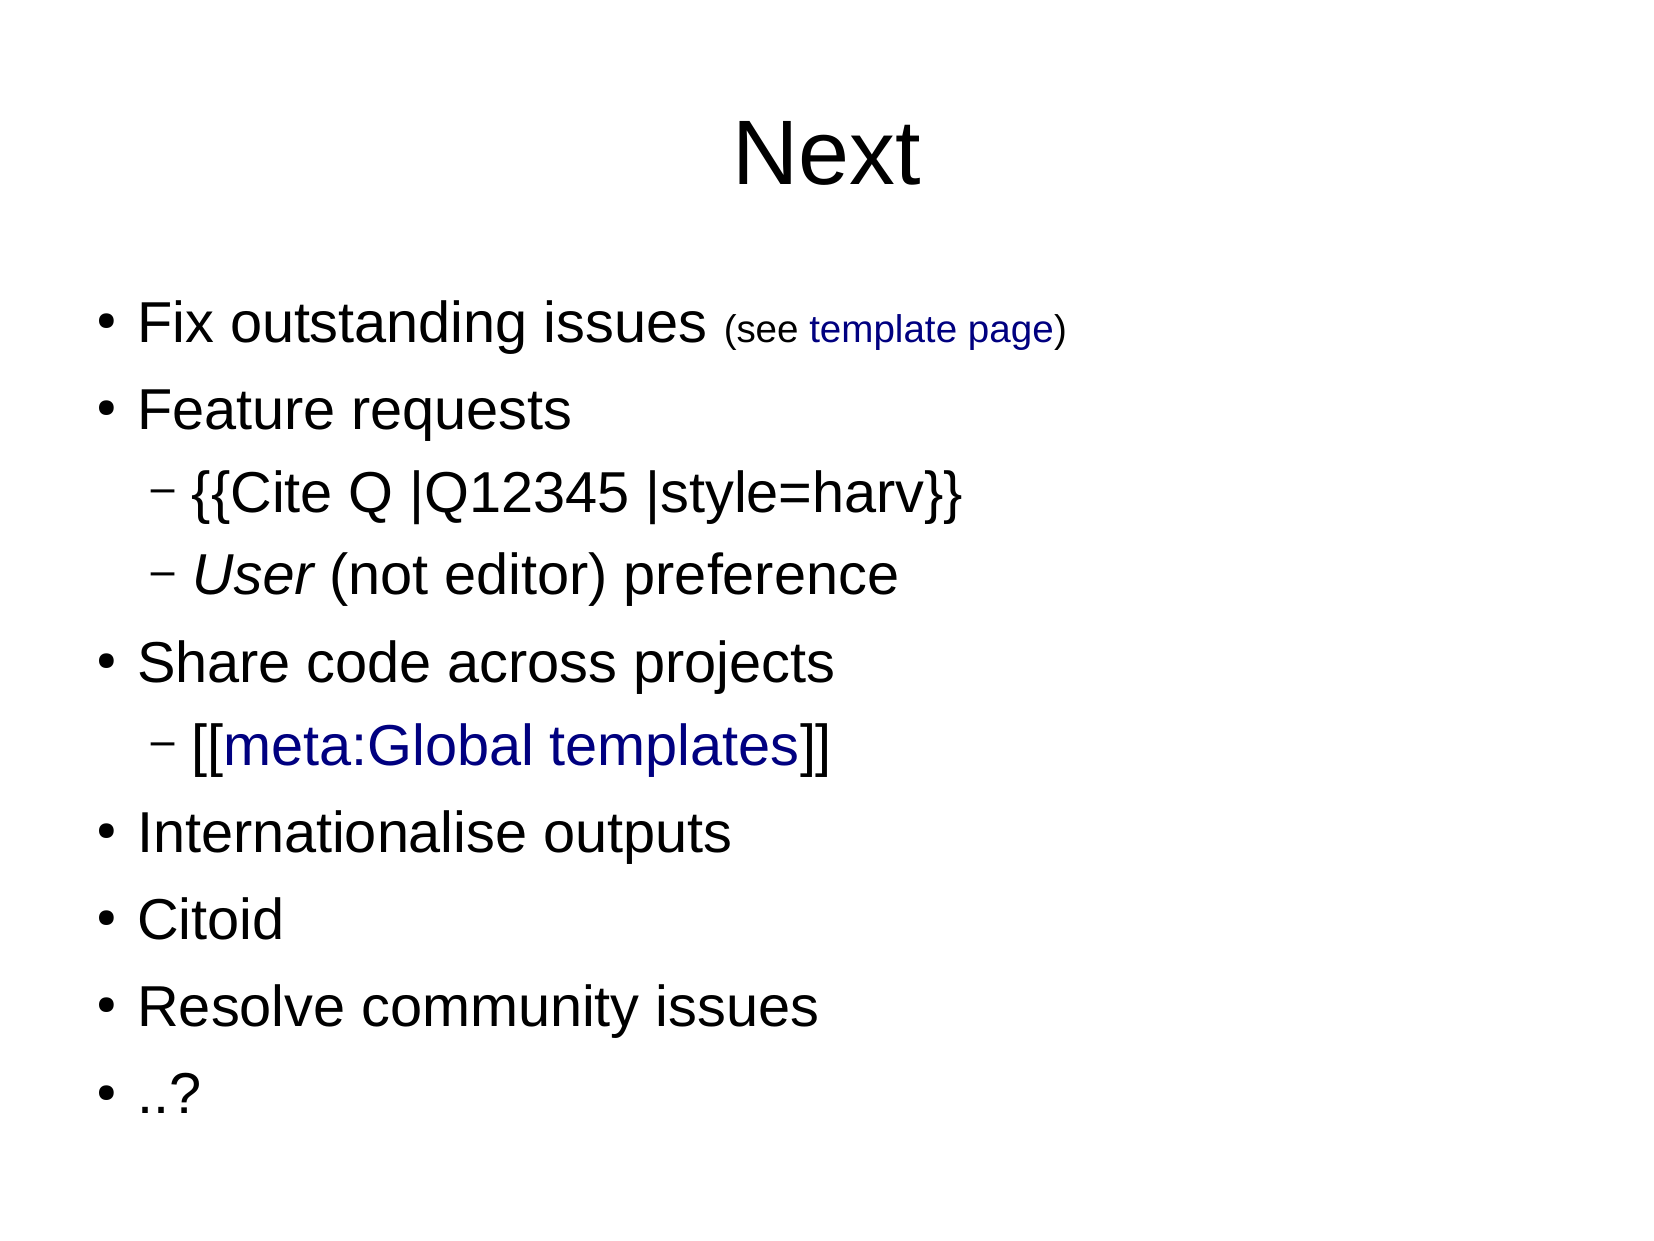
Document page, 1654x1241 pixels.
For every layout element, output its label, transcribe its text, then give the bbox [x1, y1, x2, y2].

title Next [82, 49, 1571, 257]
list Fix outstanding issues (see template page) Feature requests {{Cite Q |Q12345 |style=harv}} User (not editor) preference Share code across projects [[meta:Global templates]] Internationalise outputs Citoid Resolve community issues ..? [82, 290, 1571, 1127]
